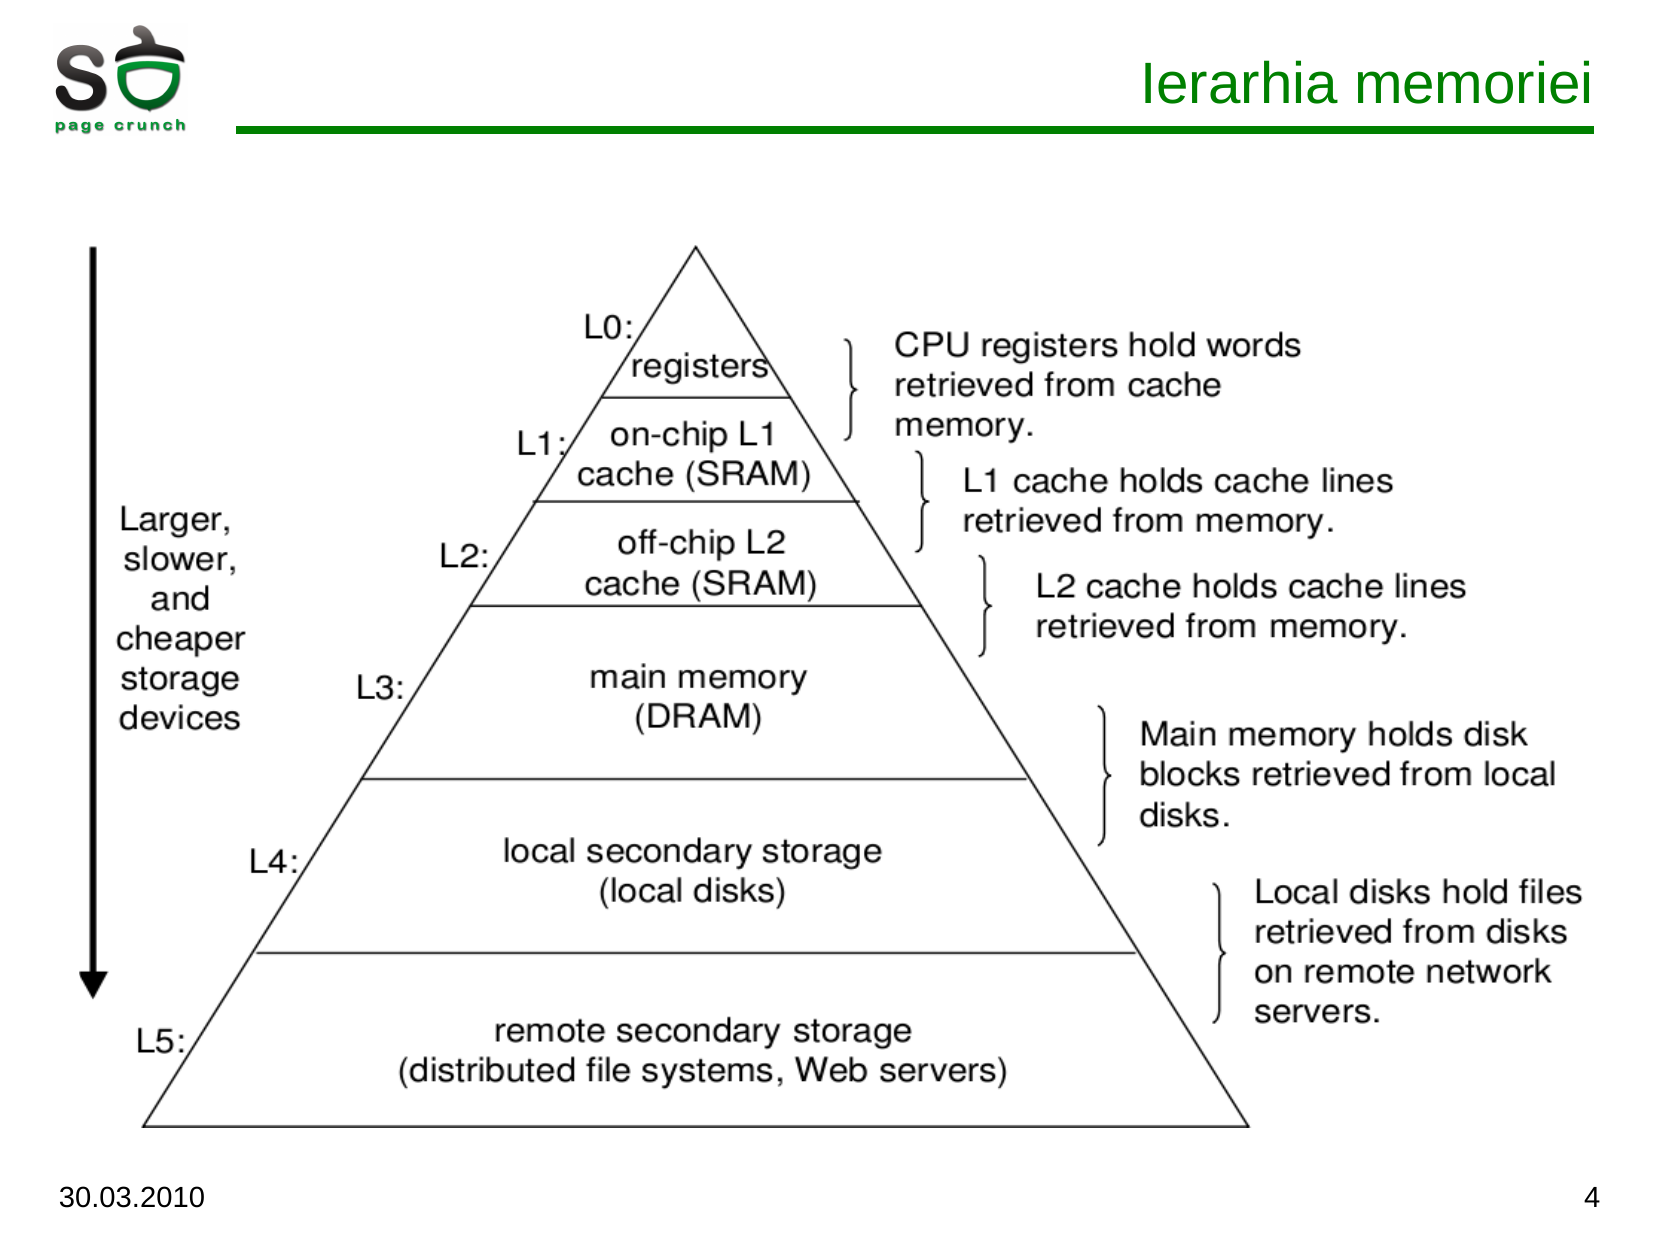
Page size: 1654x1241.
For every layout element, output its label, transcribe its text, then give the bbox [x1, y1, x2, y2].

picture [79, 244, 1583, 1128]
title Ierarhia memoriei [236, 49, 1595, 119]
picture [53, 23, 188, 136]
